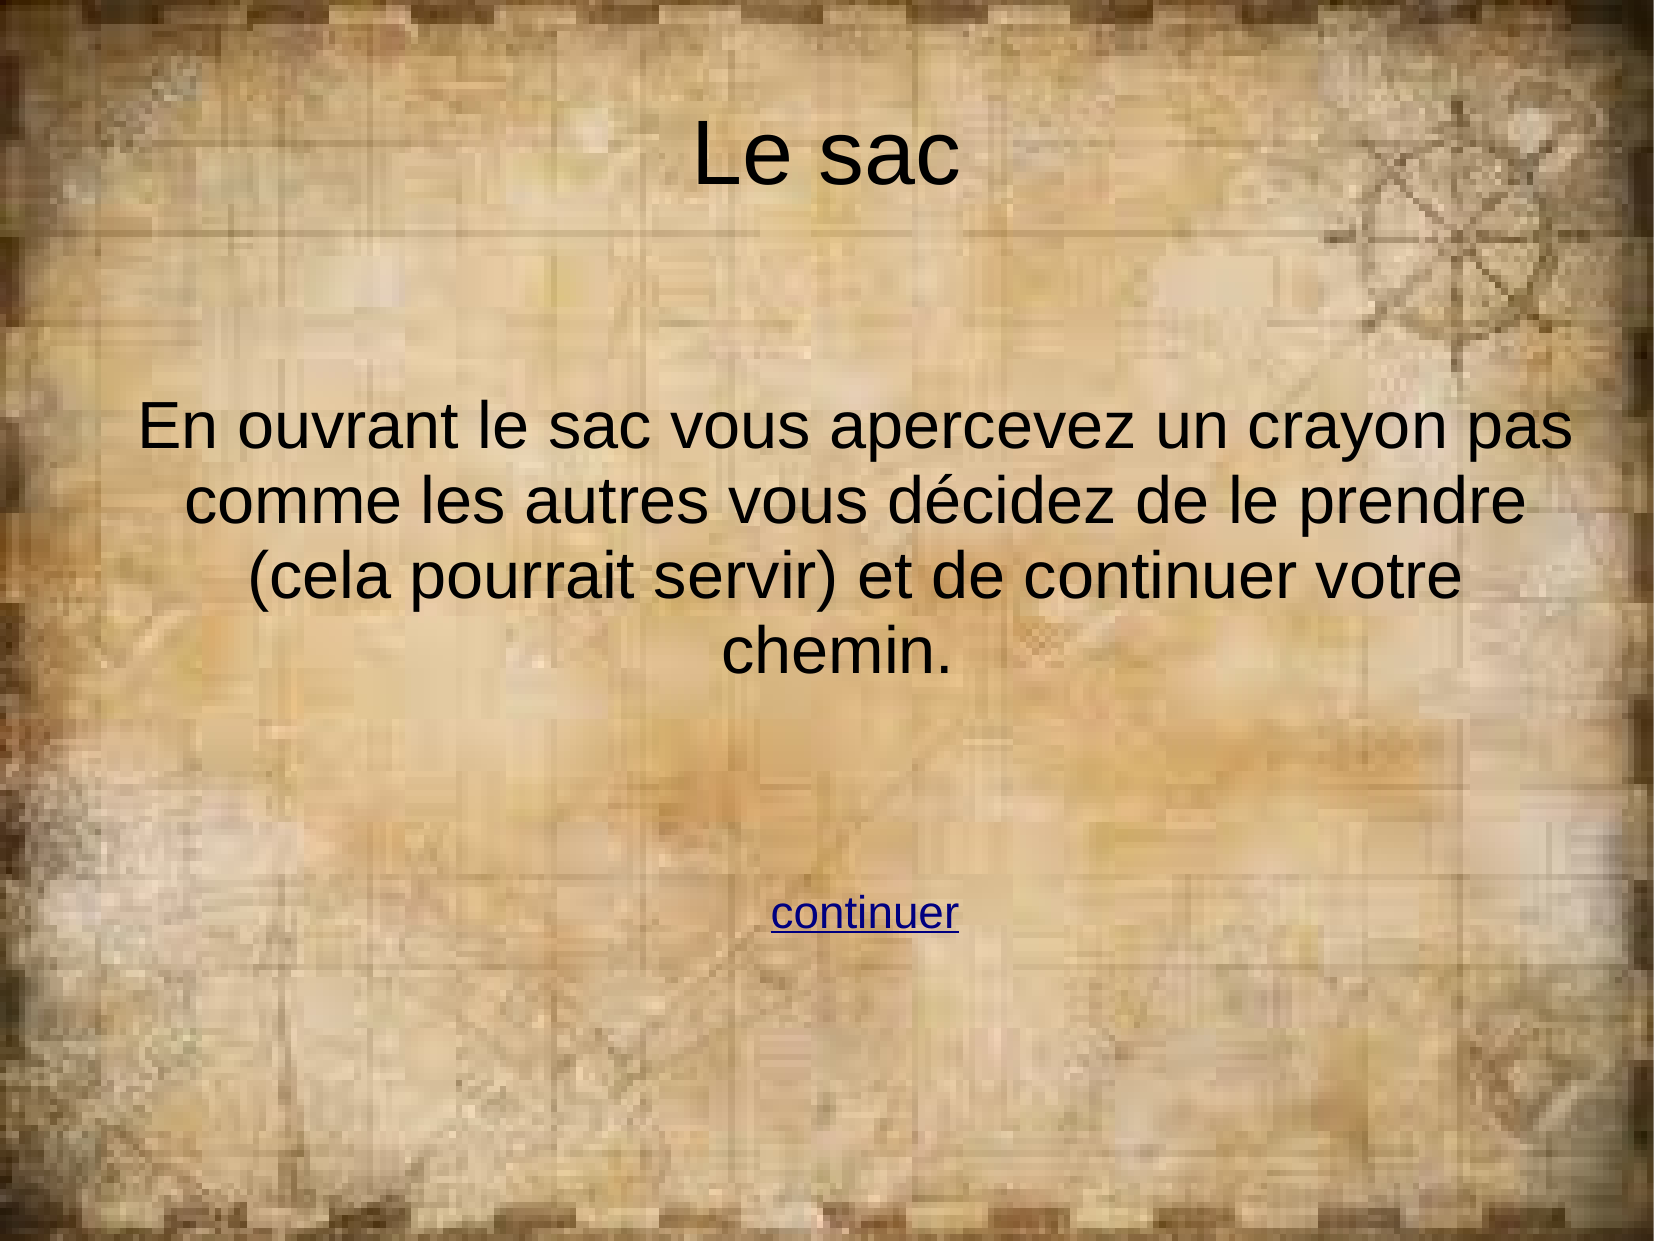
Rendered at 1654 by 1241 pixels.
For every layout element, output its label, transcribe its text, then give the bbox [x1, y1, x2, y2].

picture [0, 0, 1654, 1241]
text_box continuer [755, 898, 1241, 946]
title Le sac [82, 49, 1571, 257]
subtitle En ouvrant le sac vous apercevez un crayon pas comme les autres vous décidez de le prendre (cela pourrait servir) et de continuer votre chemin. [94, 178, 1583, 898]
